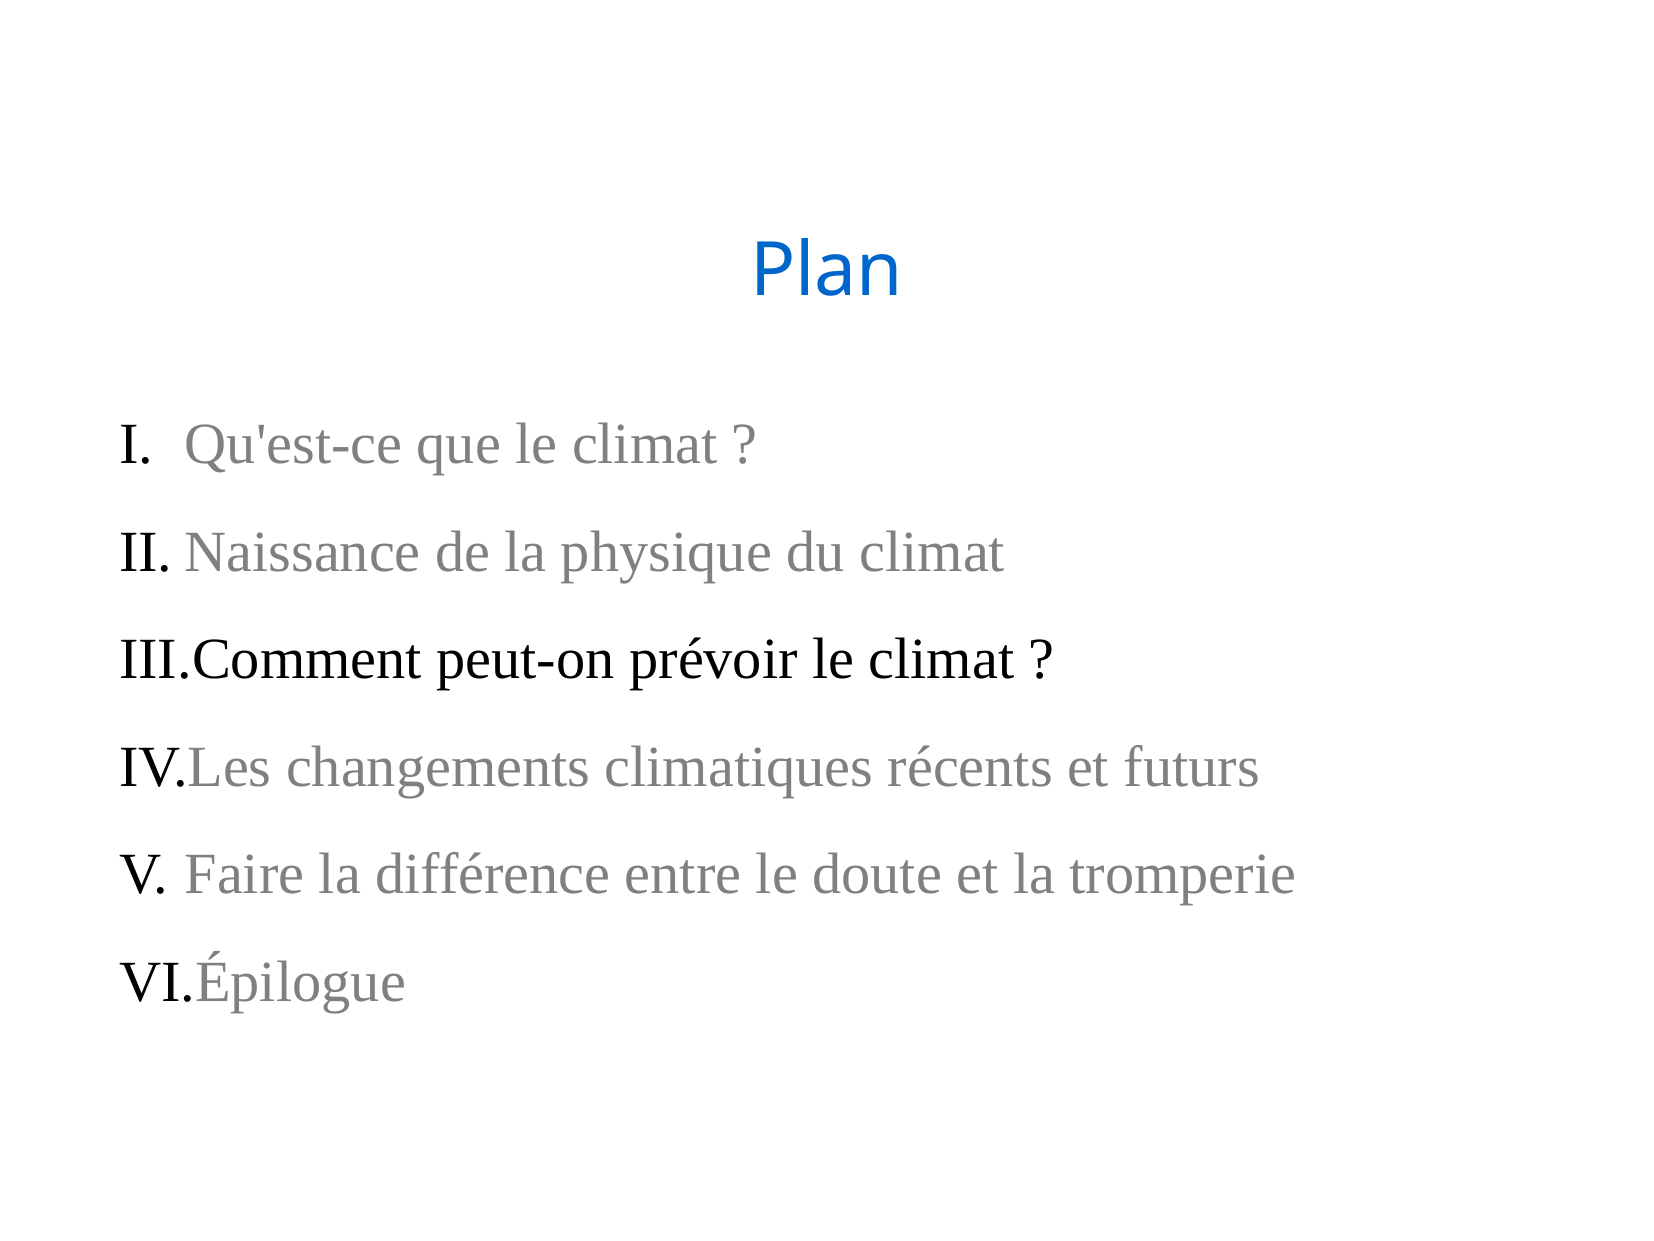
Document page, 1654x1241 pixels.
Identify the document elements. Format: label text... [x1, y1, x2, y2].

text_box Plan [58, 219, 1595, 389]
text_box Qu'est-ce que le climat ? Naissance de la physique du climat Comment peut-on prévoir le climat ? Les changements climatiques récents et futurs Faire la différence entre le doute et la tromperie Épilogue [27, 398, 1556, 1021]
